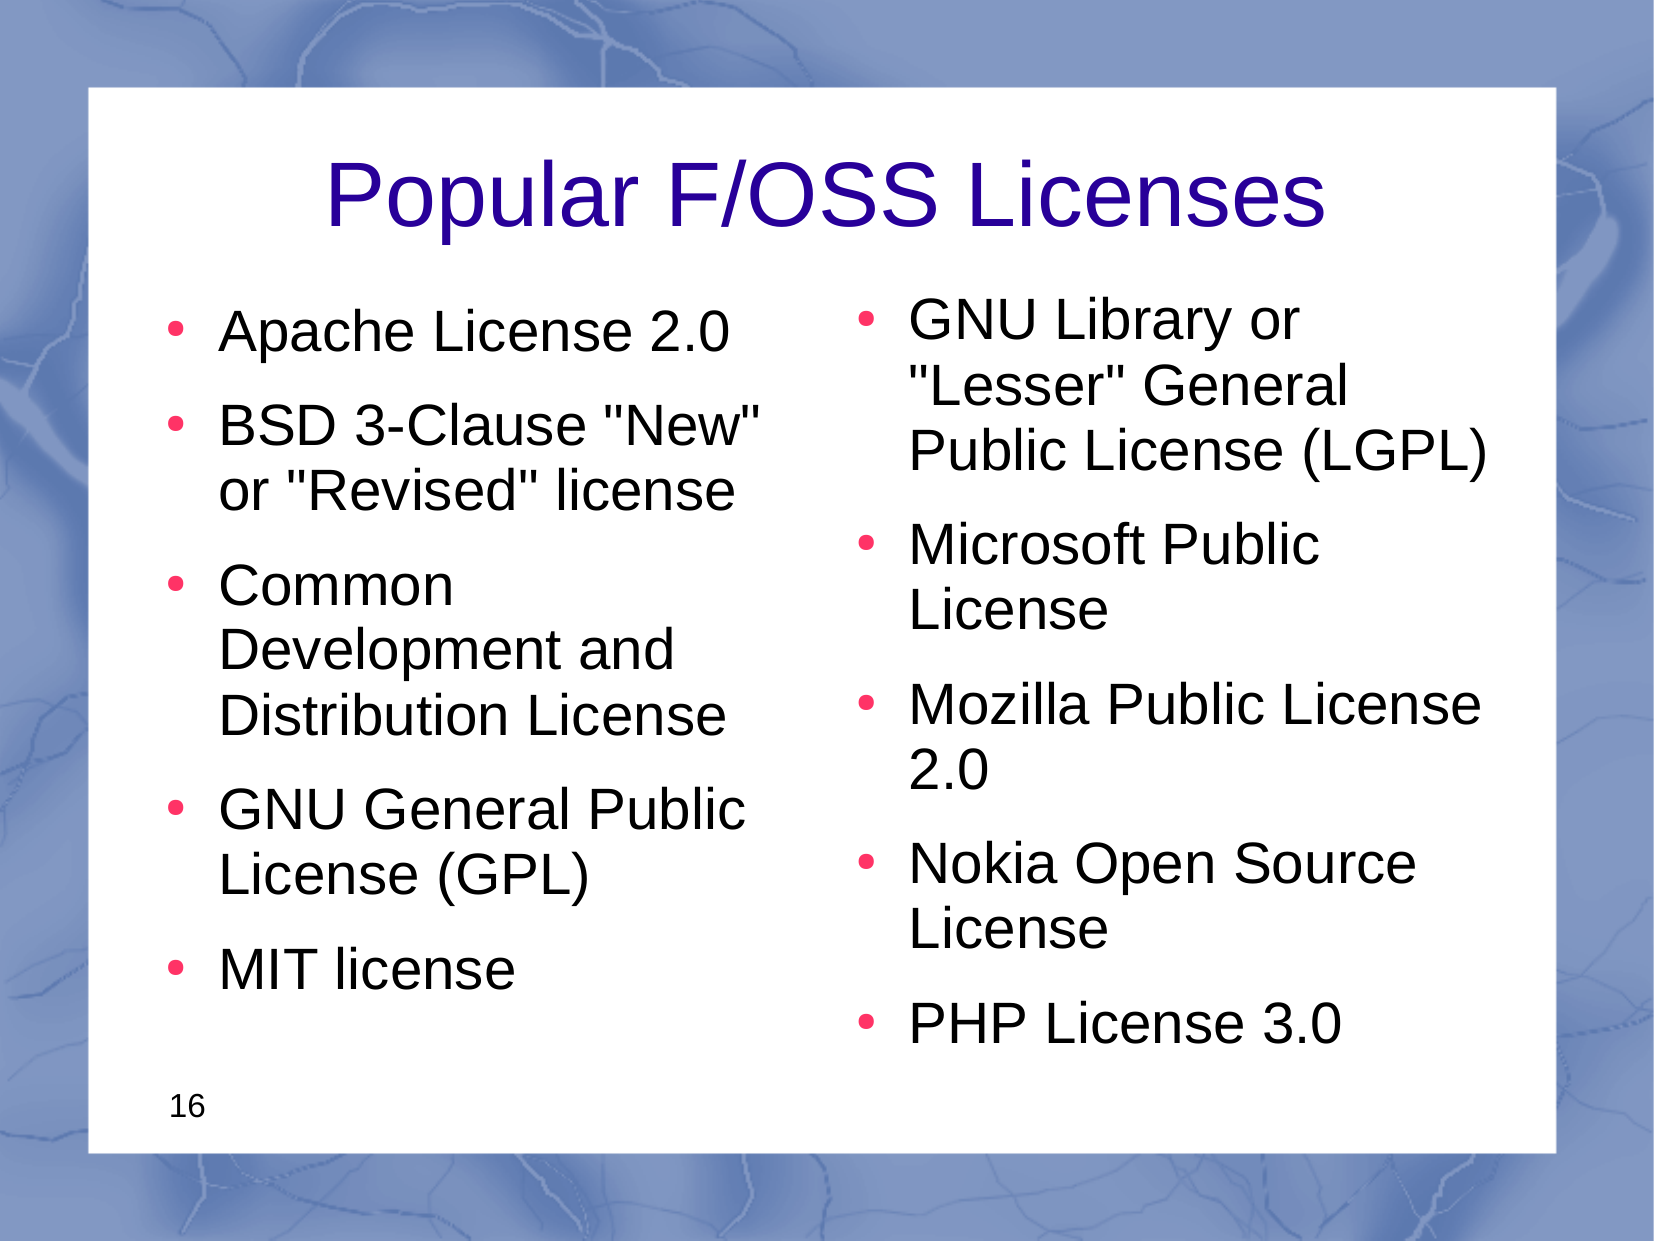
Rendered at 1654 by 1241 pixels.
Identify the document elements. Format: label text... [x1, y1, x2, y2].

list GNU Library or "Lesser" General Public License (LGPL) Microsoft Public License Mozilla Public License 2.0 Nokia Open Source License PHP License 3.0 [838, 287, 1501, 1131]
list Apache License 2.0 BSD 3-Clause "New" or "Revised" license Common Development and Distribution License GNU General Public License (GPL) MIT license [147, 298, 811, 1070]
title Popular F/OSS Licenses [118, 90, 1536, 298]
picture [0, 0, 1654, 1241]
